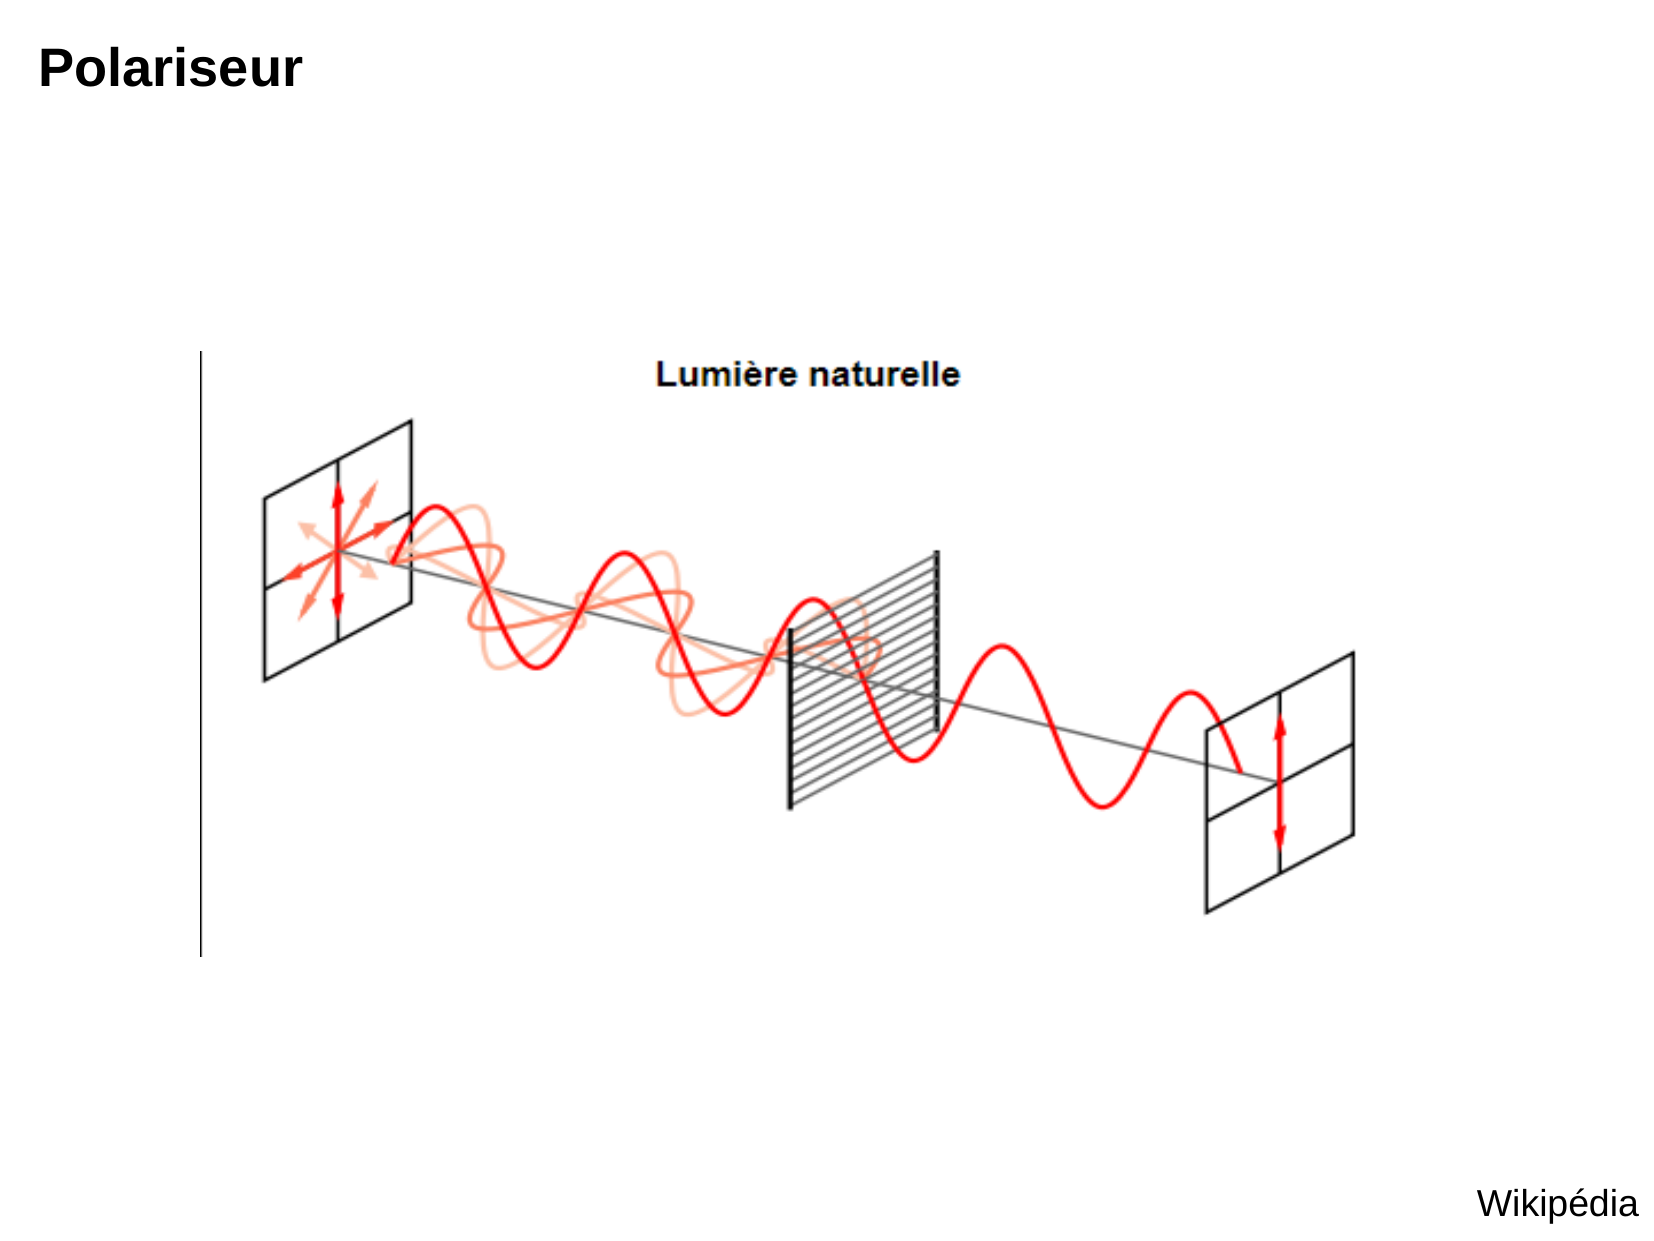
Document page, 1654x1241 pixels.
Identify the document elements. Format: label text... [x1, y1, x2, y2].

text_box Wikipédia [1299, 1175, 1654, 1233]
picture [200, 351, 1406, 957]
text_box Polariseur [23, 29, 721, 107]
